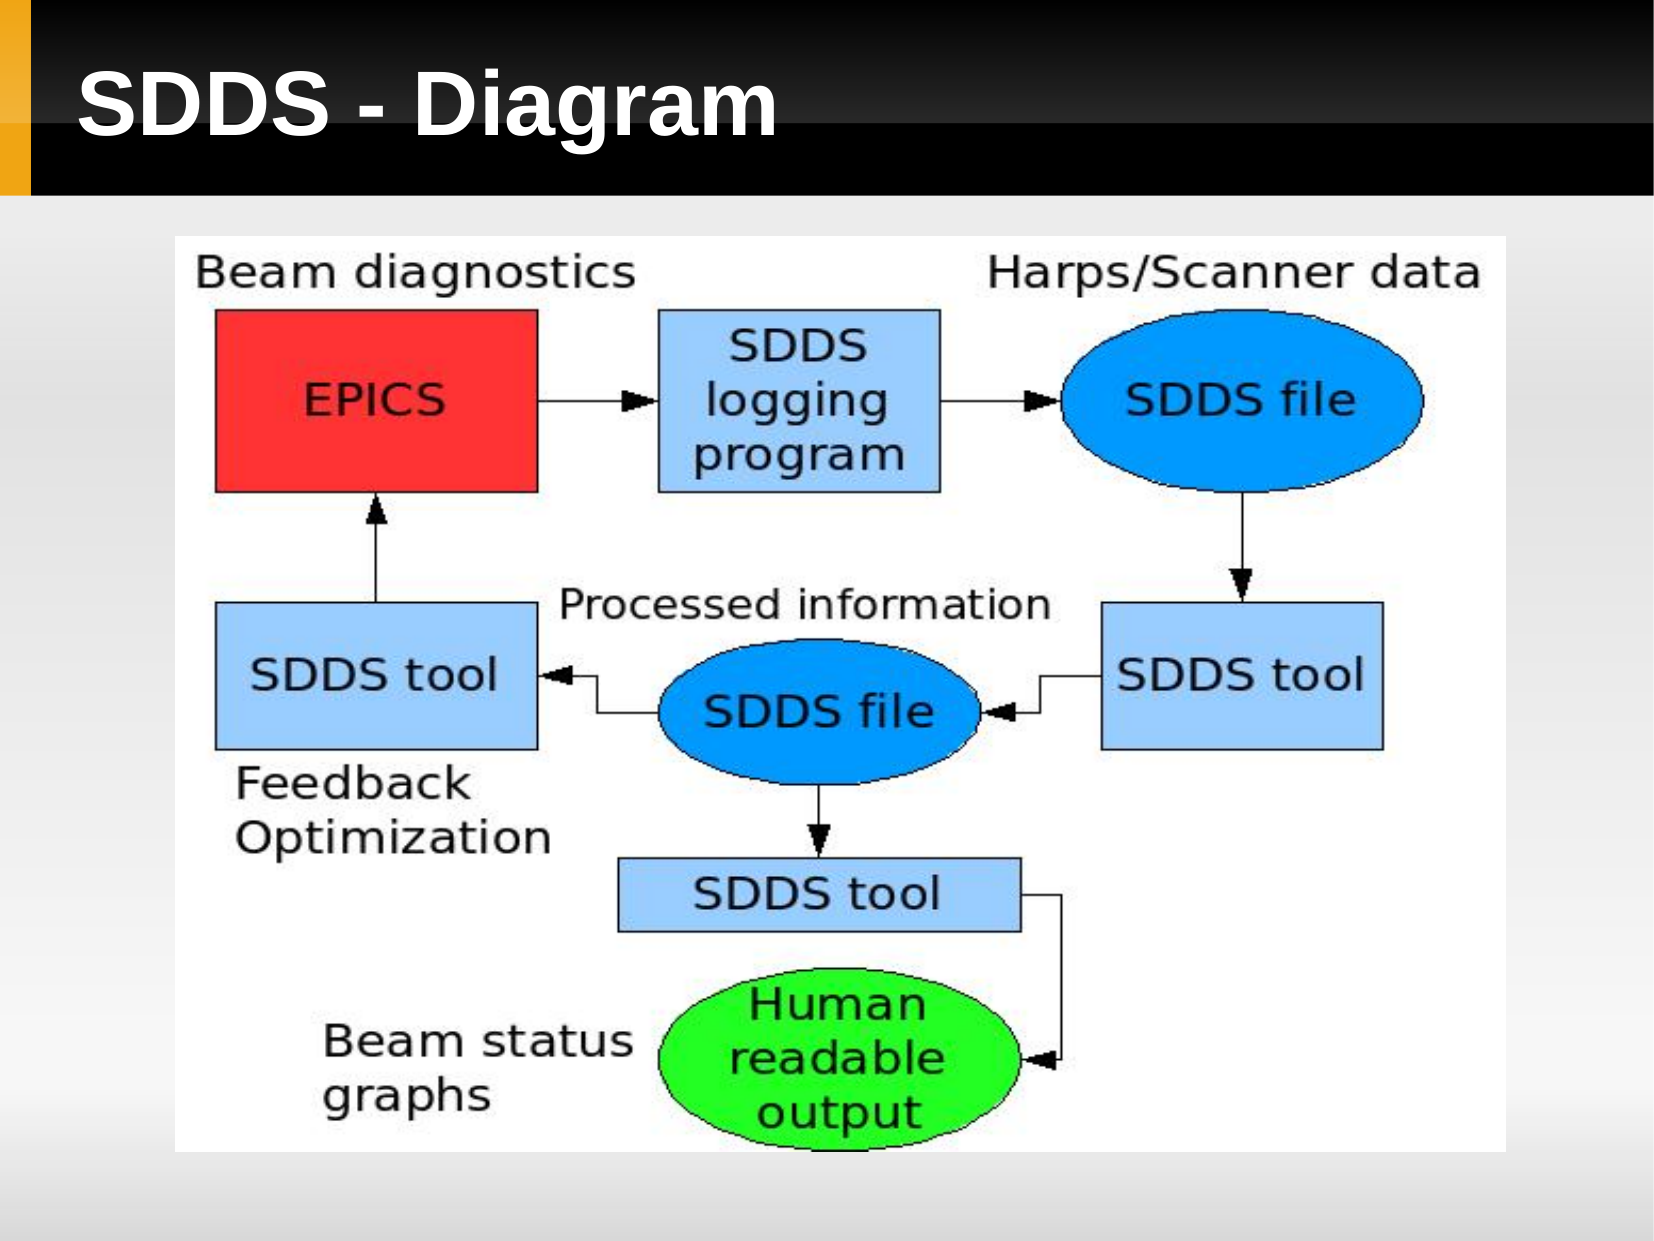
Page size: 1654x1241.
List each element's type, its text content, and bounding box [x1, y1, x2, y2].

title SDDS - Diagram [76, 0, 1565, 208]
picture [0, 0, 1654, 1241]
